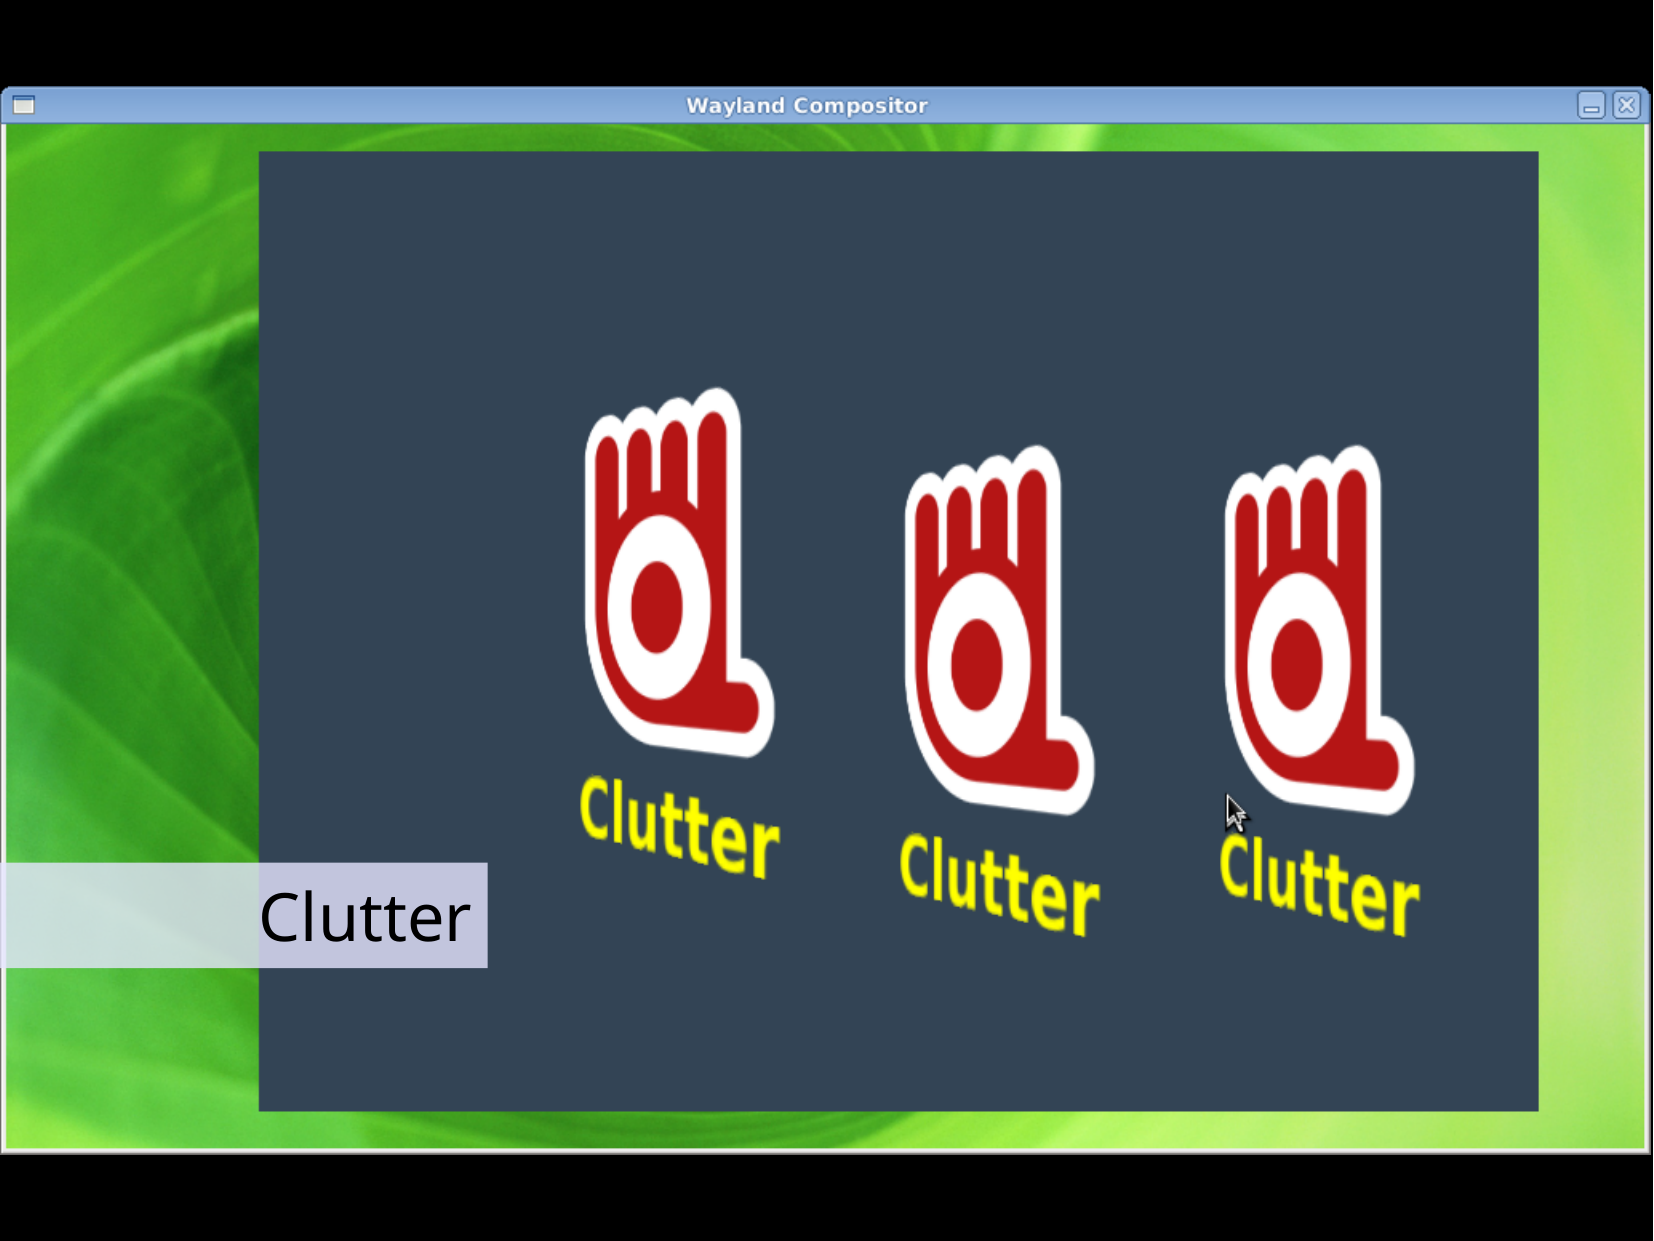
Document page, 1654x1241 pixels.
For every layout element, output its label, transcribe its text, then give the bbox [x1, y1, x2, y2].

text_box Clutter [0, 862, 488, 866]
picture [0, 86, 1651, 1155]
